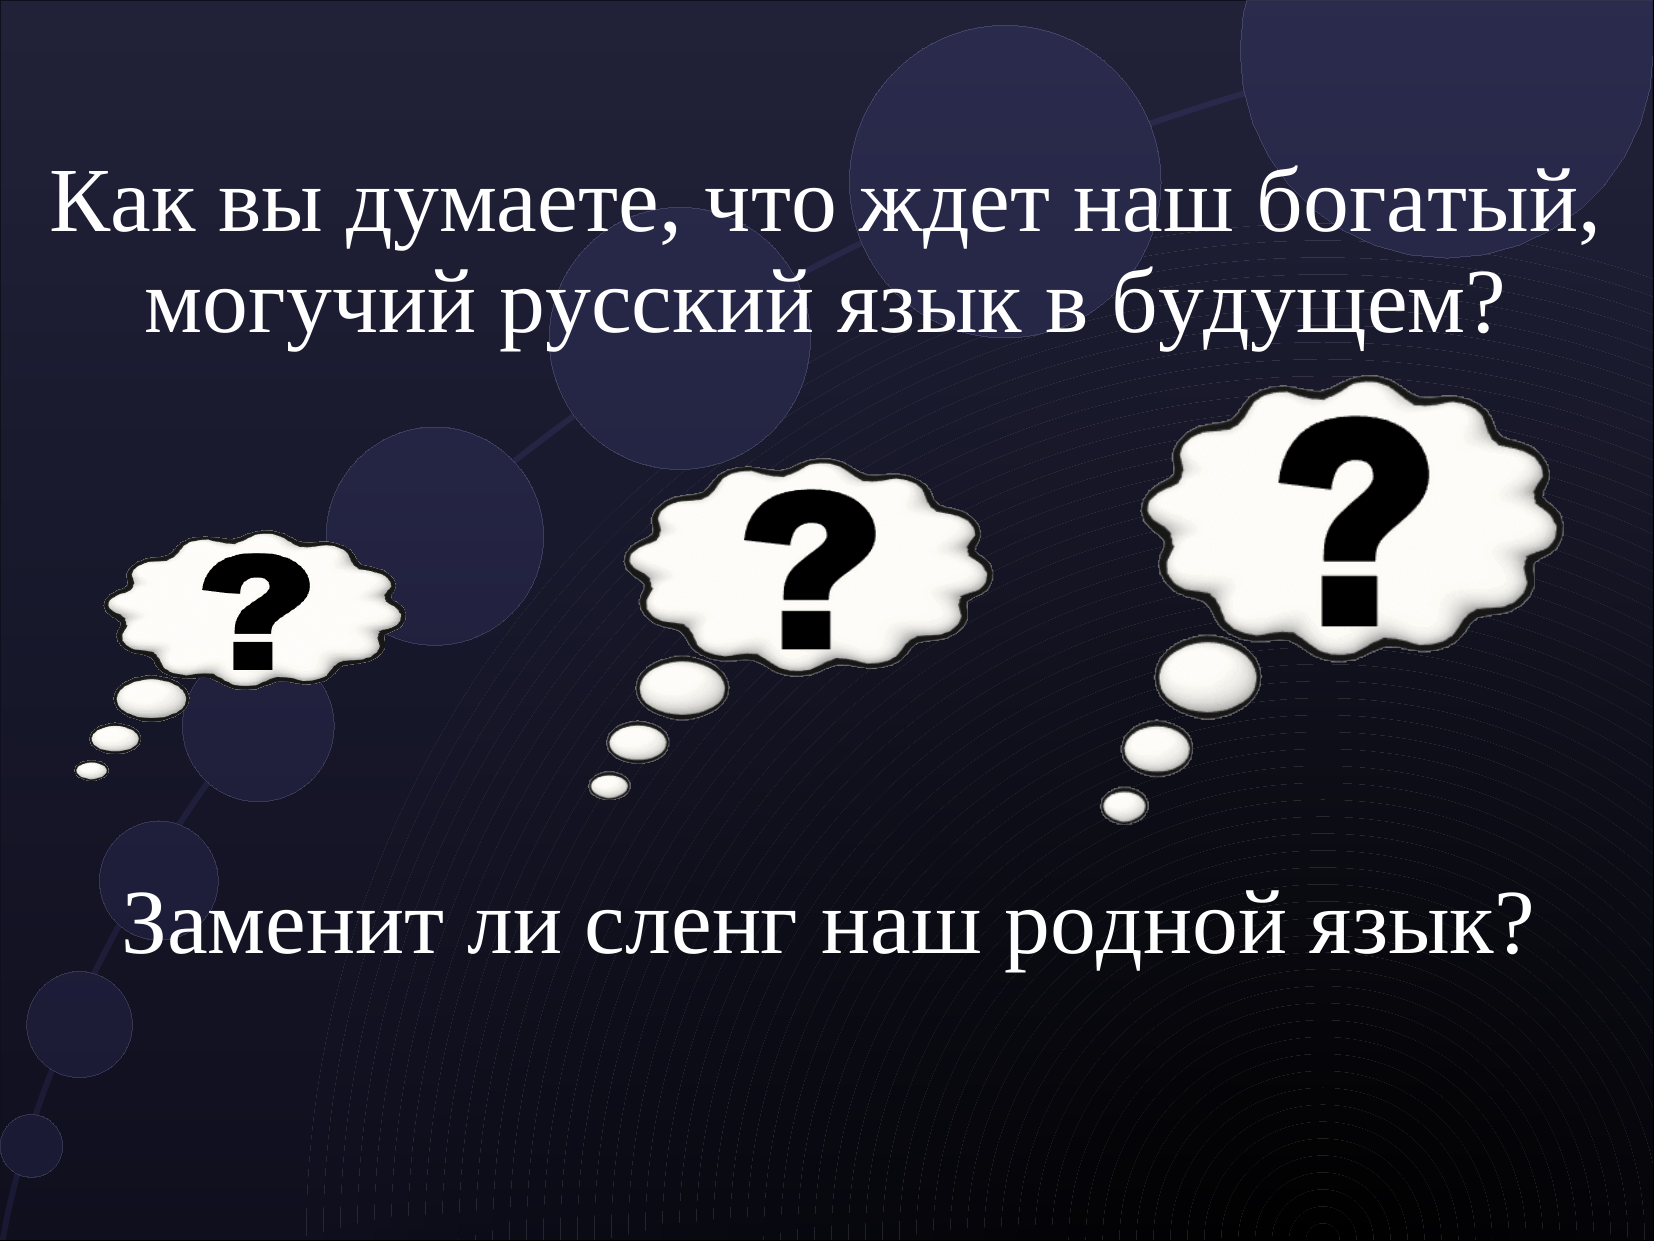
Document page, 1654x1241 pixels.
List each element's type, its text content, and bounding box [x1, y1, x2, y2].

title Заменит ли сленг наш родной язык? [29, 826, 1590, 1020]
text_box Как вы думаете, что ждет наш богатый, могучий русский язык в будущем? [29, 147, 1625, 355]
picture [1092, 354, 1576, 856]
picture [68, 518, 414, 798]
picture [581, 442, 1004, 824]
